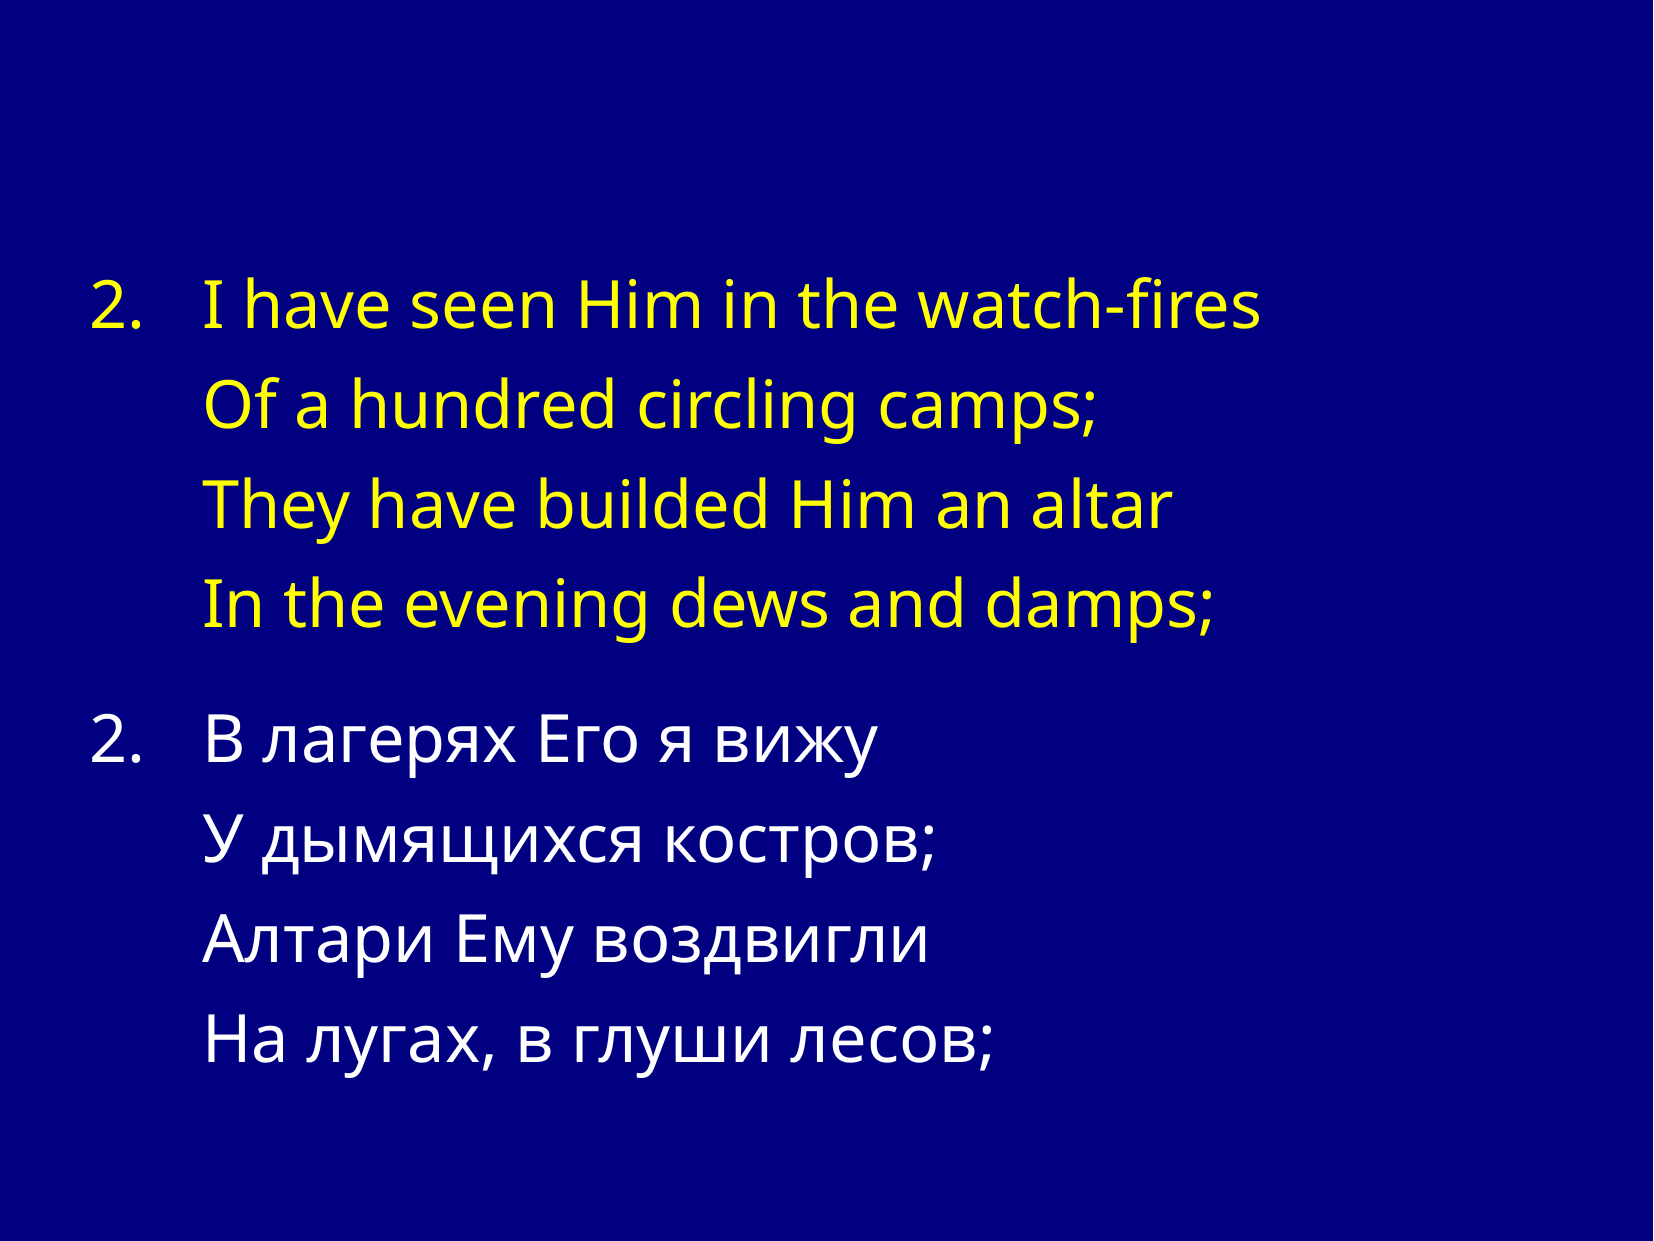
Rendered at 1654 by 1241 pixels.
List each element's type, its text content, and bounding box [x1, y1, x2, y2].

text_box 2. В лагерях Его я вижу У дымящихся костров; Алтари Ему воздвигли На лугах, в глуши лесов; [75, 675, 1576, 1163]
text_box 2. I have seen Him in the watch-fires Of a hundred circling camps; They have builded Him an altar In the evening dews and damps; [75, 150, 1576, 638]
